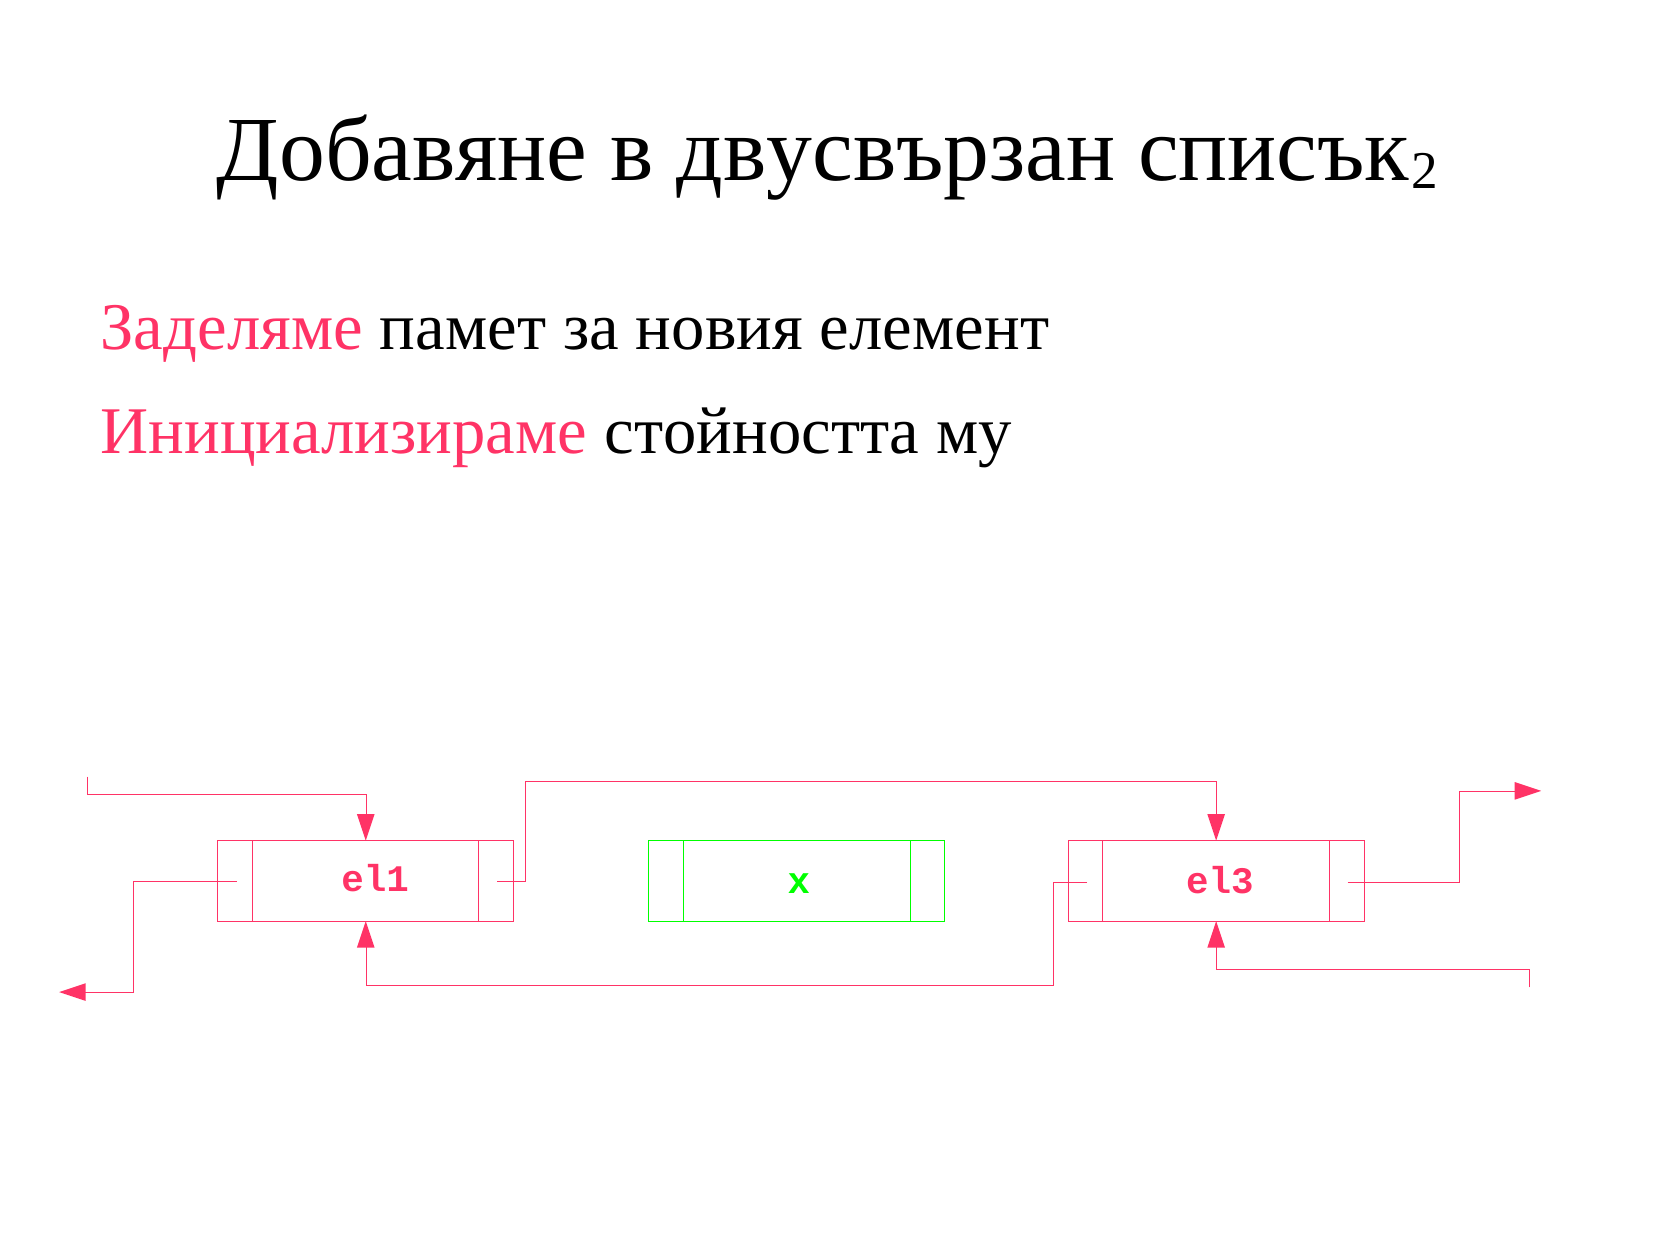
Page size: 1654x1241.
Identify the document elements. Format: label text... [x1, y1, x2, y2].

text_box x [667, 852, 929, 913]
title Добавяне в двусвързан списък2 [121, 46, 1534, 254]
list Заделяме памет за новия елемент Инициализираме стойността му [82, 290, 1571, 1109]
